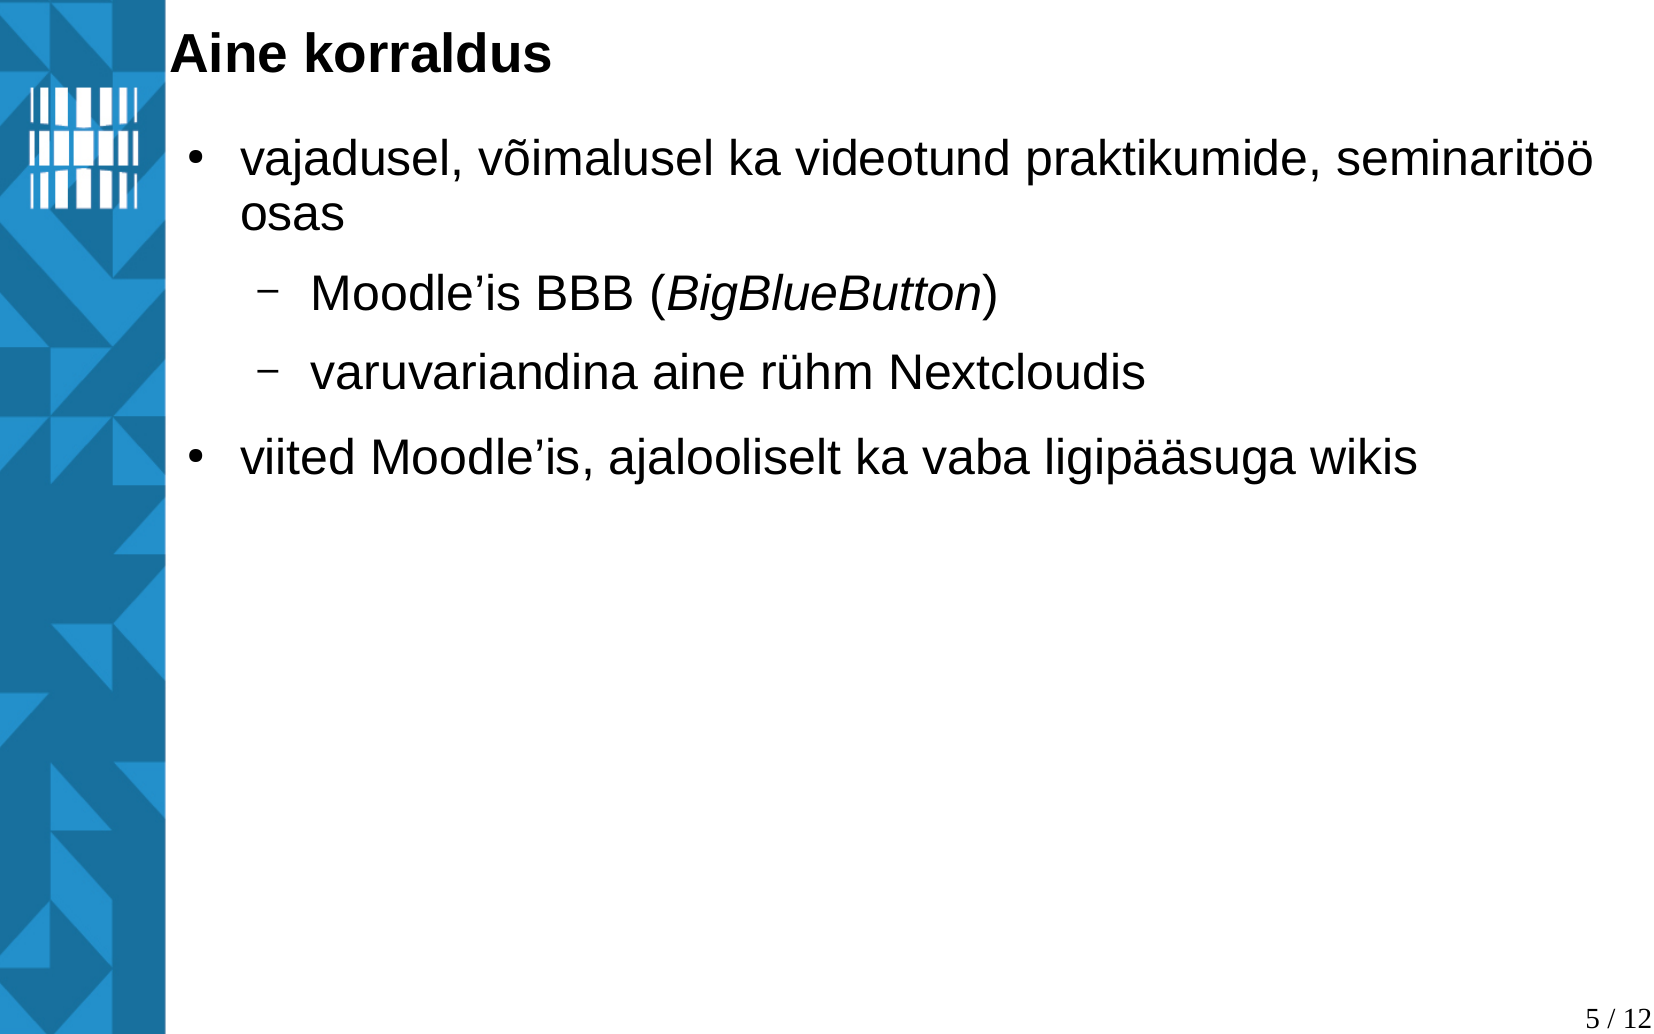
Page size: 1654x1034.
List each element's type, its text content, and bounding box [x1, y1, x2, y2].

title Aine korraldus [169, 11, 1571, 95]
list vajadusel, võimalusel ka videotund praktikumide, seminaritöö osas Moodle’is BBB (BigBlueButton) varuvariandina aine rühm Nextcloudis viited Moodle’is, ajalooliselt ka vaba ligipääsuga wikis [169, 129, 1630, 997]
